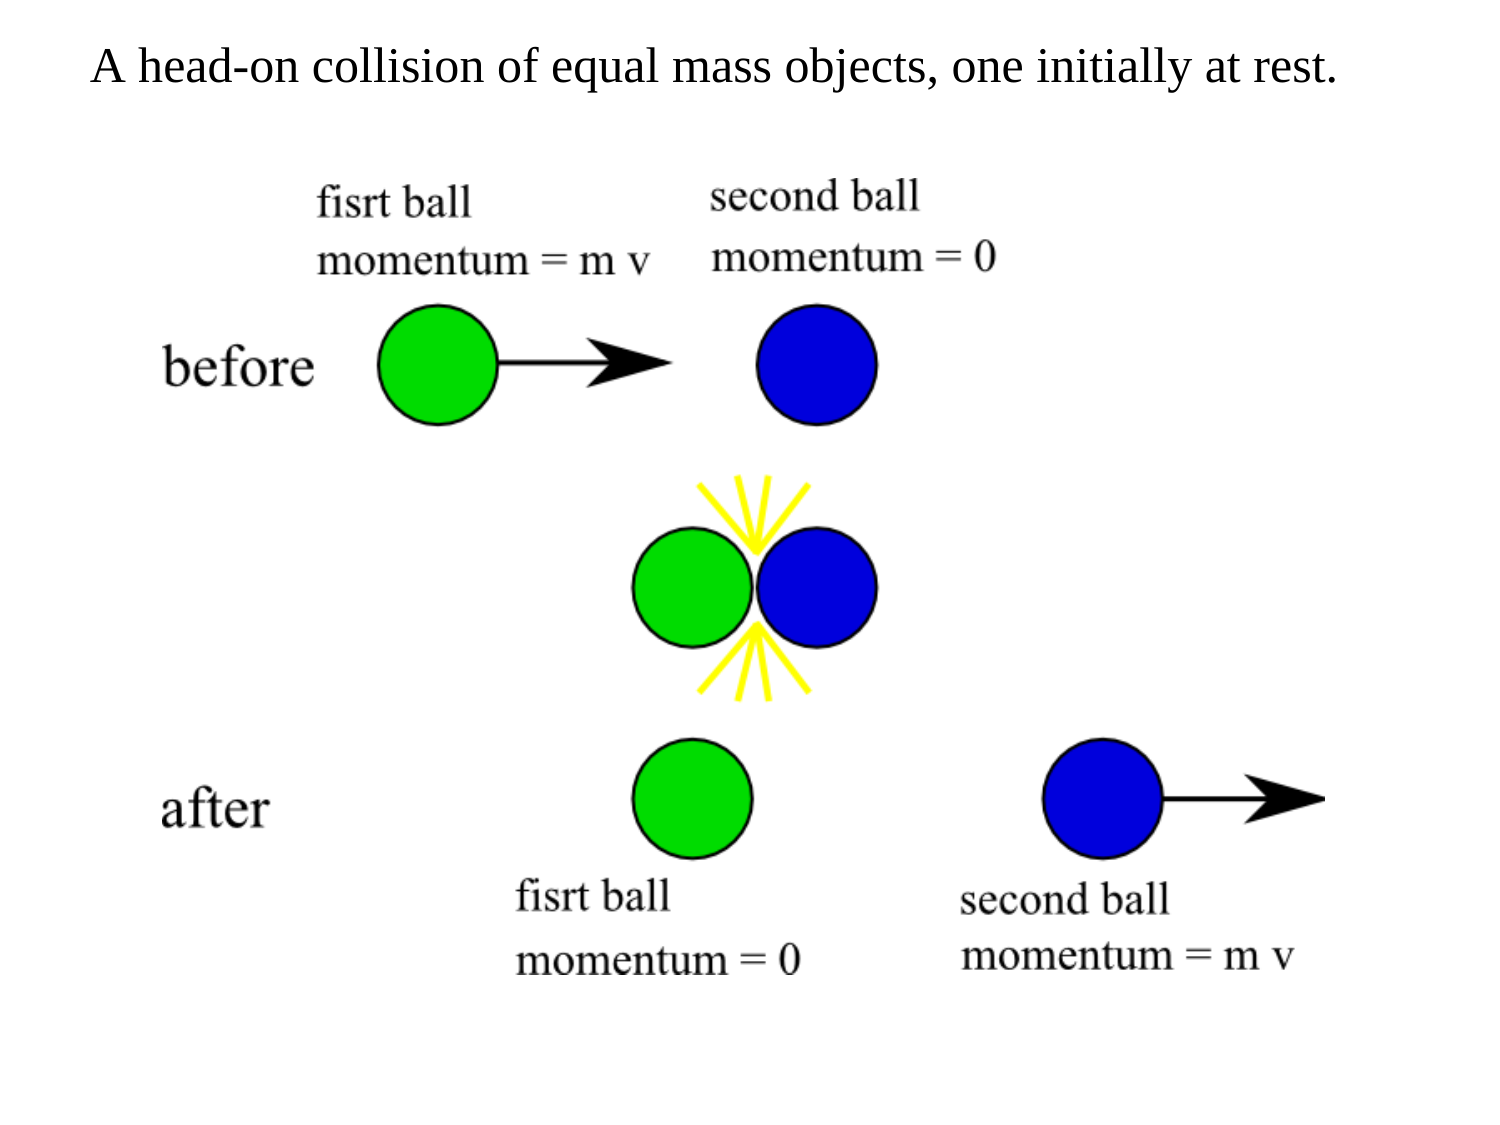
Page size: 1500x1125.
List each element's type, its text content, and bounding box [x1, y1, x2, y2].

picture [162, 178, 1325, 976]
text_box A head-on collision of equal mass objects, one initially at rest. [75, 24, 1413, 101]
